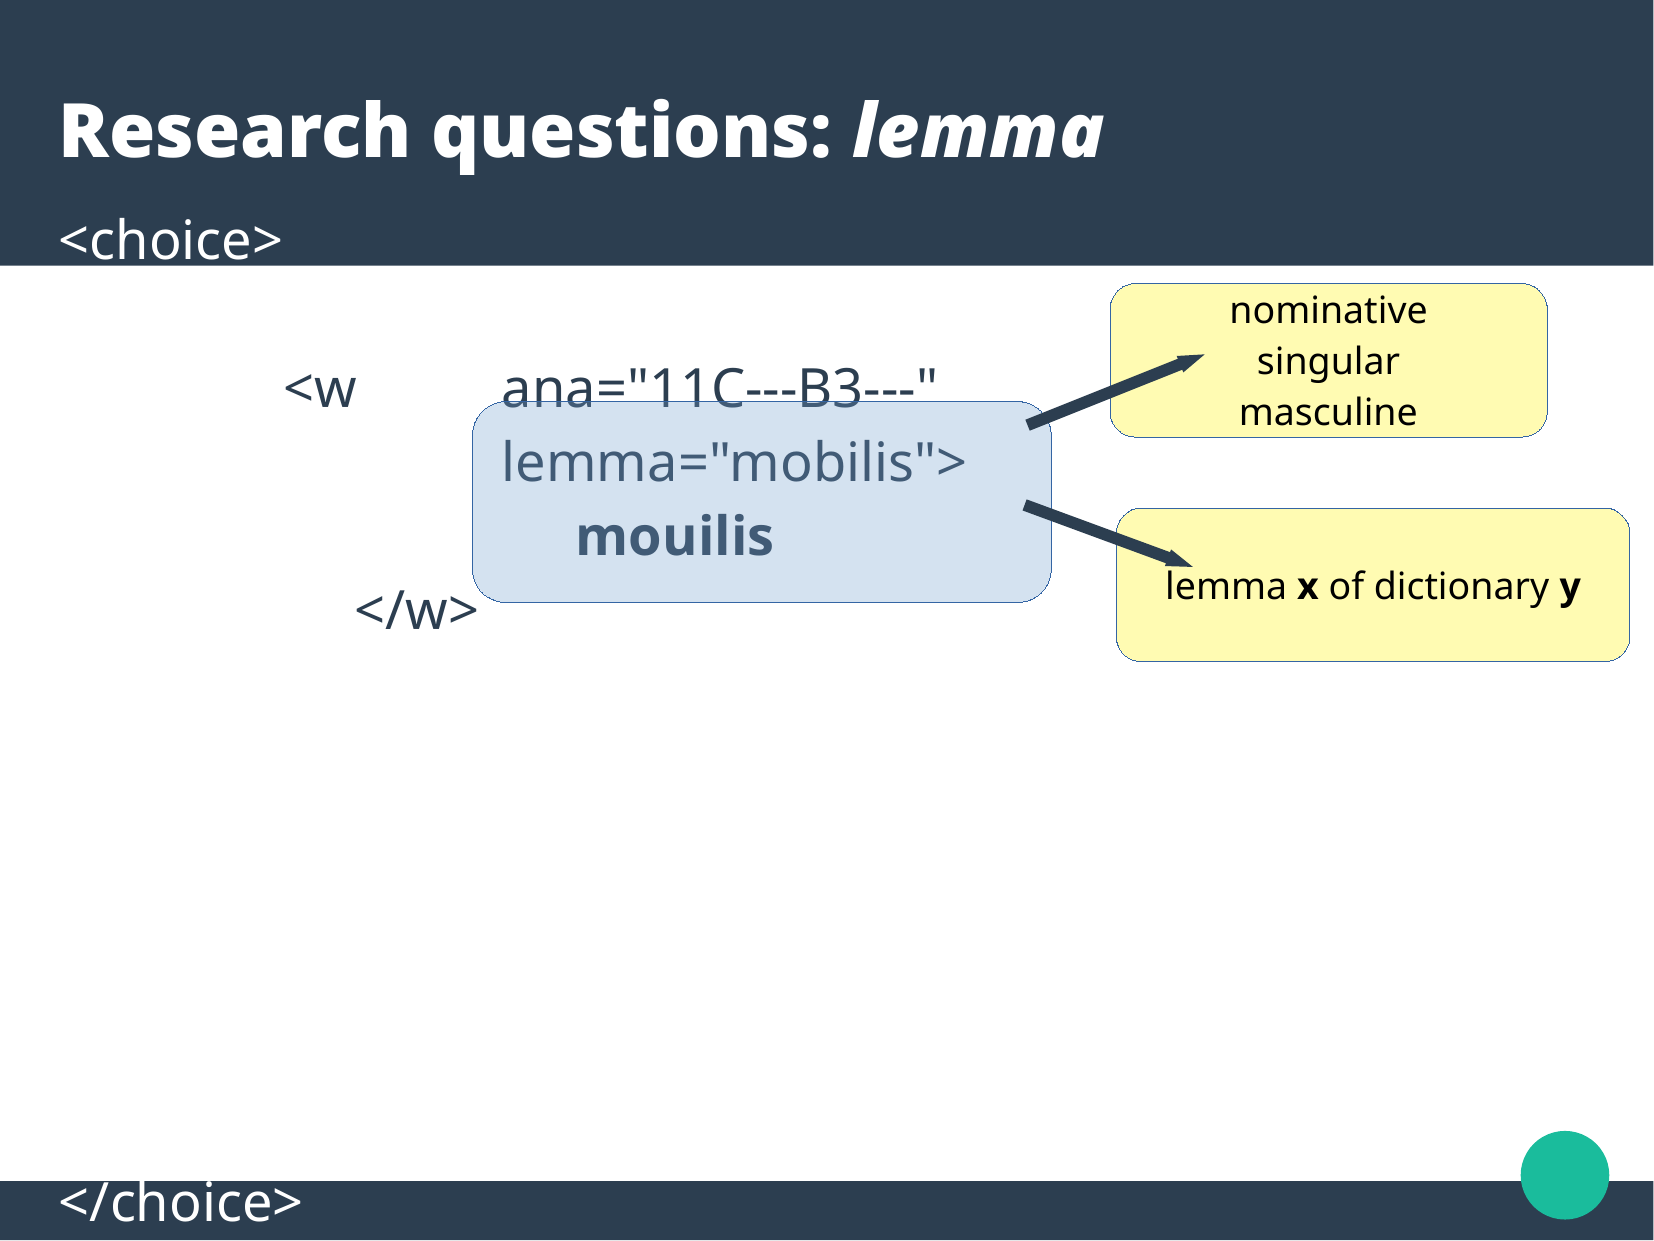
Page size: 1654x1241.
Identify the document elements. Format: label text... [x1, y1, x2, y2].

text_box [472, 401, 1052, 603]
title Research questions: lemma [59, 49, 1595, 207]
text_box lemma x of dictionary y [1595, 508, 1630, 662]
subtitle <choice> <sic> <w ana="11C---B3---" lemma="mobilis"> mouilis </w> </sic> <corr cert="medium" type="mouilis"> <w ana="11C---B3---" lemma="mobilis"> mobilis </w> </corr> </choice> [59, 283, 1595, 1230]
